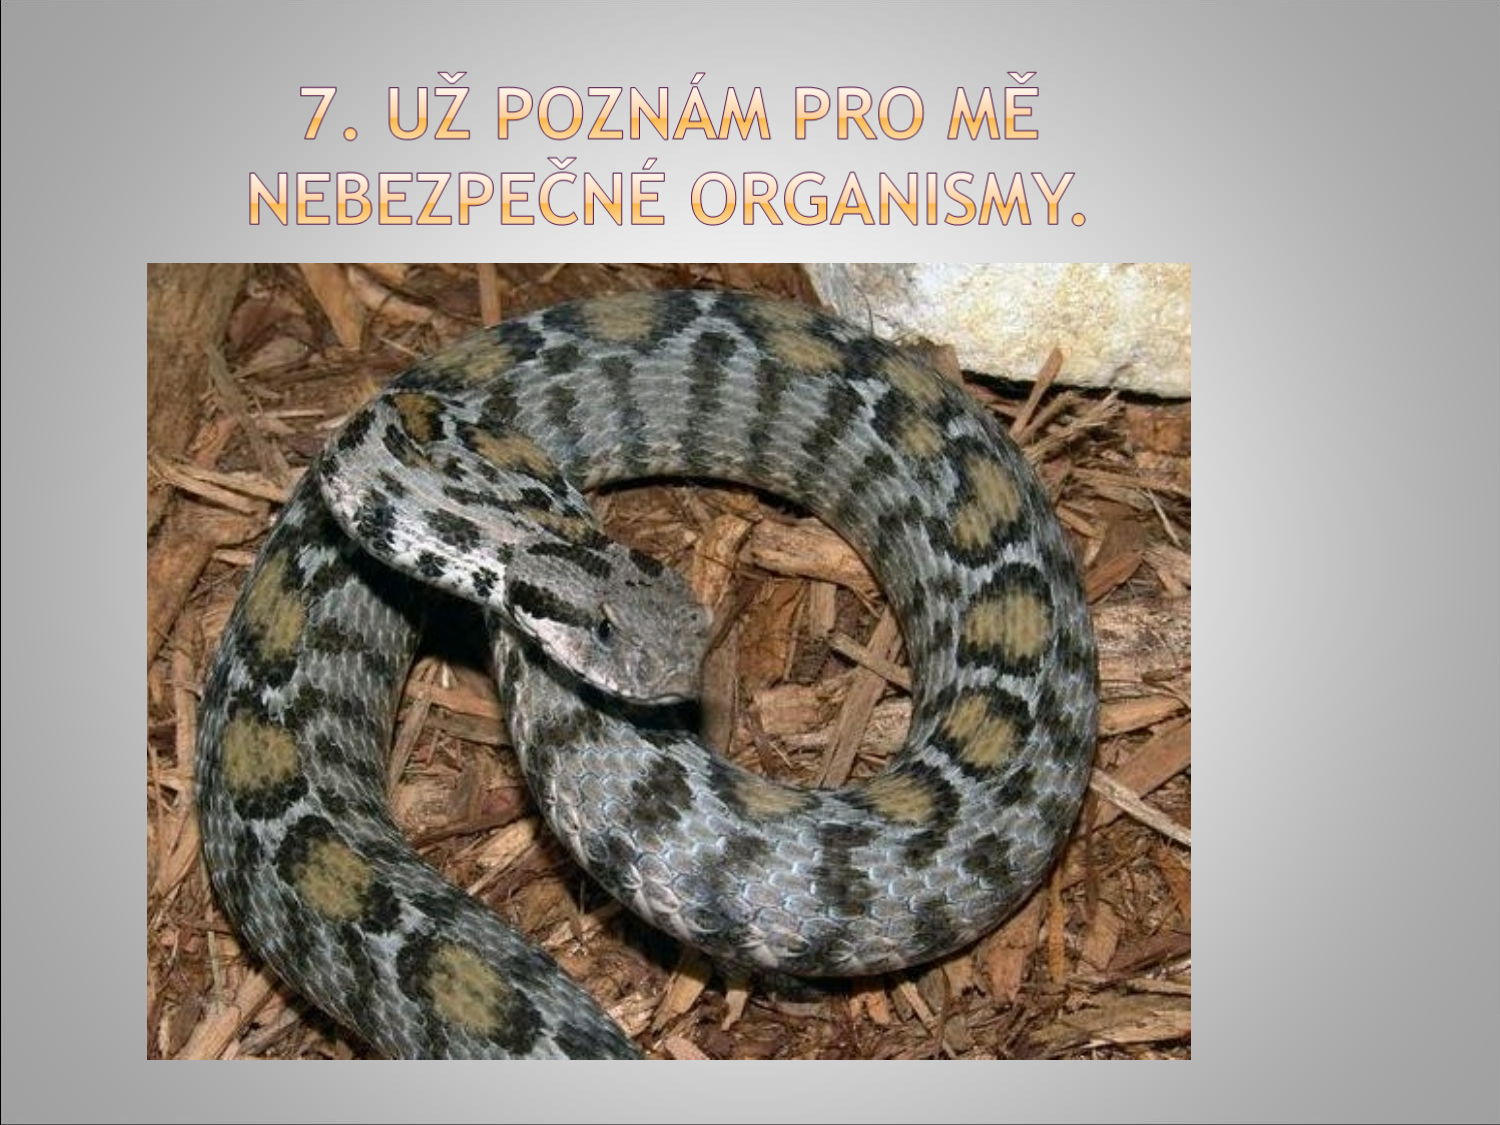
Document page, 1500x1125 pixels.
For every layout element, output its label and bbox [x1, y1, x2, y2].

picture [0, 0, 1500, 1125]
text_box [147, 264, 1191, 1060]
text_box [73, 47, 1265, 241]
